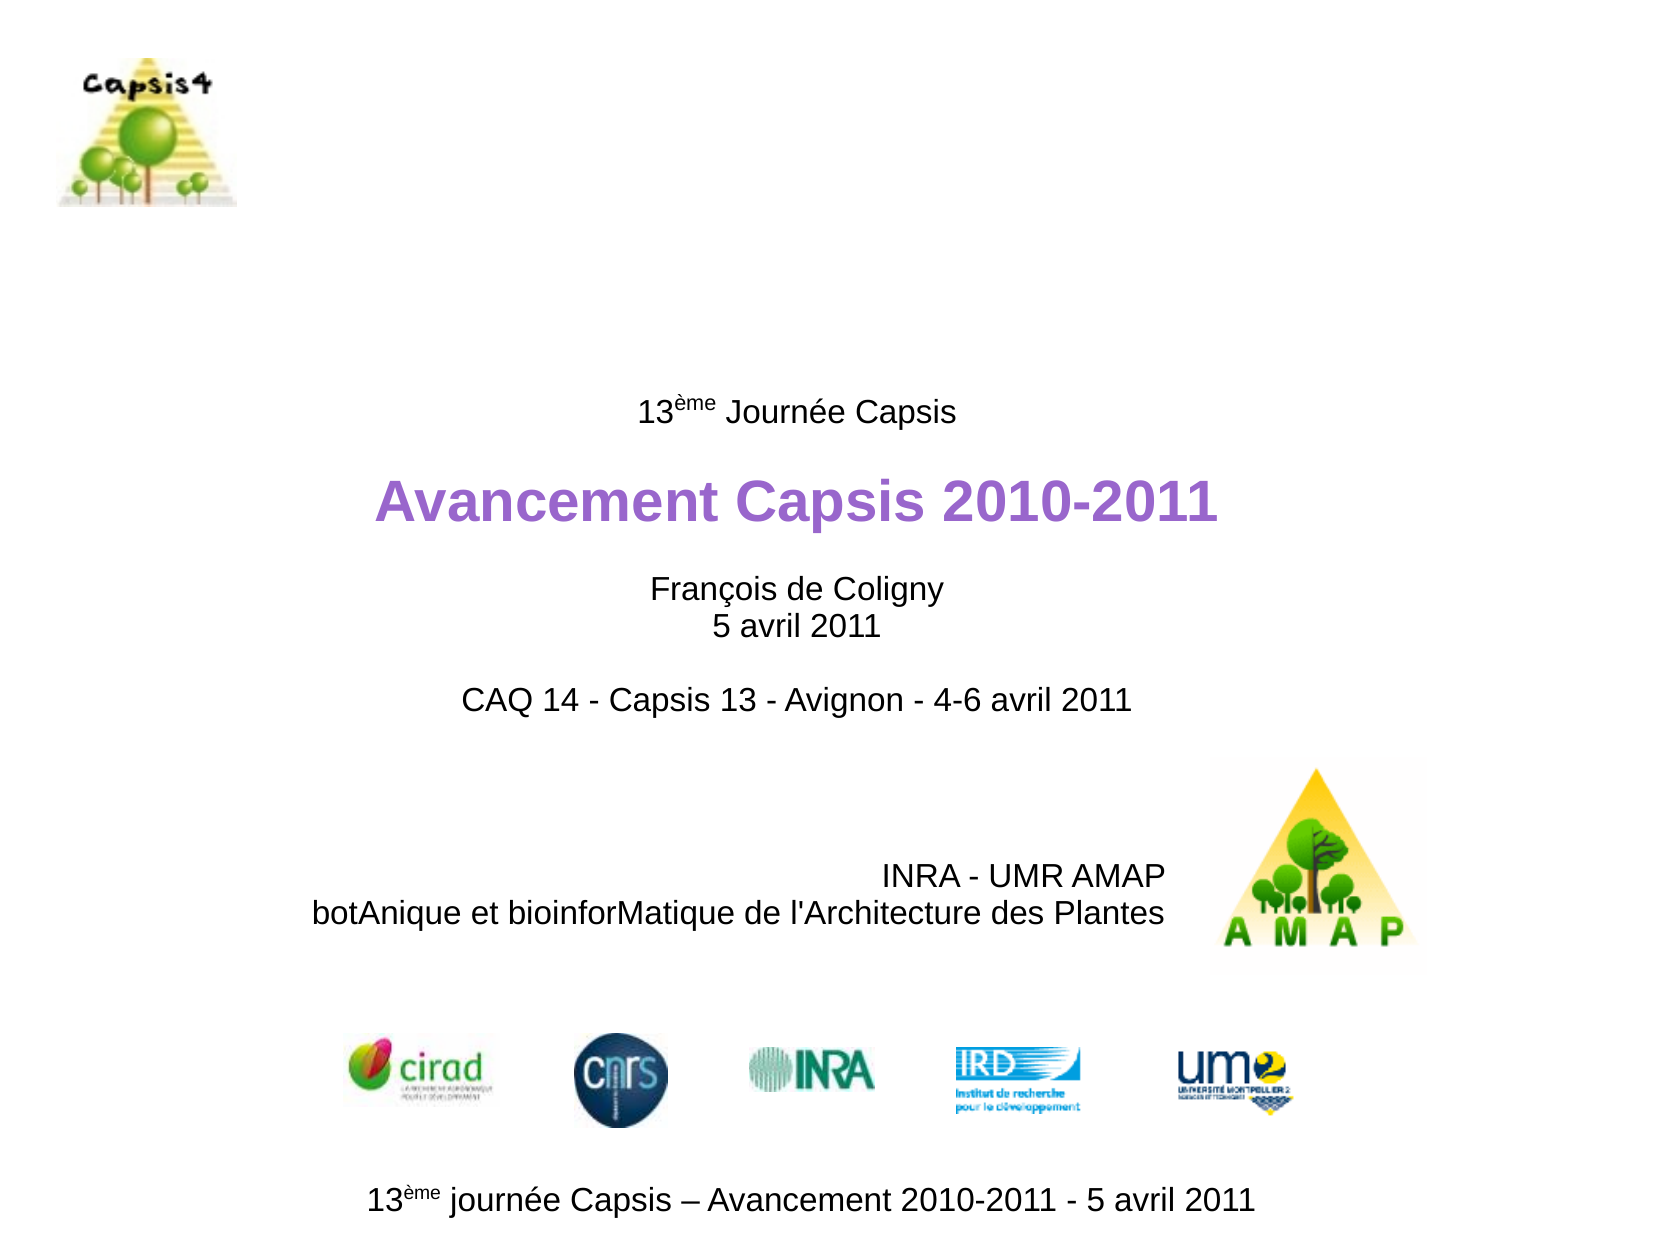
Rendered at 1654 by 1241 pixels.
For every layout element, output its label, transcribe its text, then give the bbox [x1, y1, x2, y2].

picture [56, 58, 237, 207]
text_box INRA - UMR AMAP botAnique et bioinforMatique de l'Architecture des Plantes [118, 849, 1182, 989]
picture [343, 1033, 500, 1107]
picture [1174, 1047, 1300, 1122]
picture [956, 1047, 1082, 1114]
picture [749, 1047, 875, 1092]
picture [574, 1033, 668, 1128]
text_box 13ème Journée Capsis Avancement Capsis 2010-2011 François de Coligny 5 avril 2011 CAQ 14 - Capsis 13 - Avignon - 4-6 avril 2011 [324, 381, 1270, 850]
picture [1210, 757, 1427, 975]
